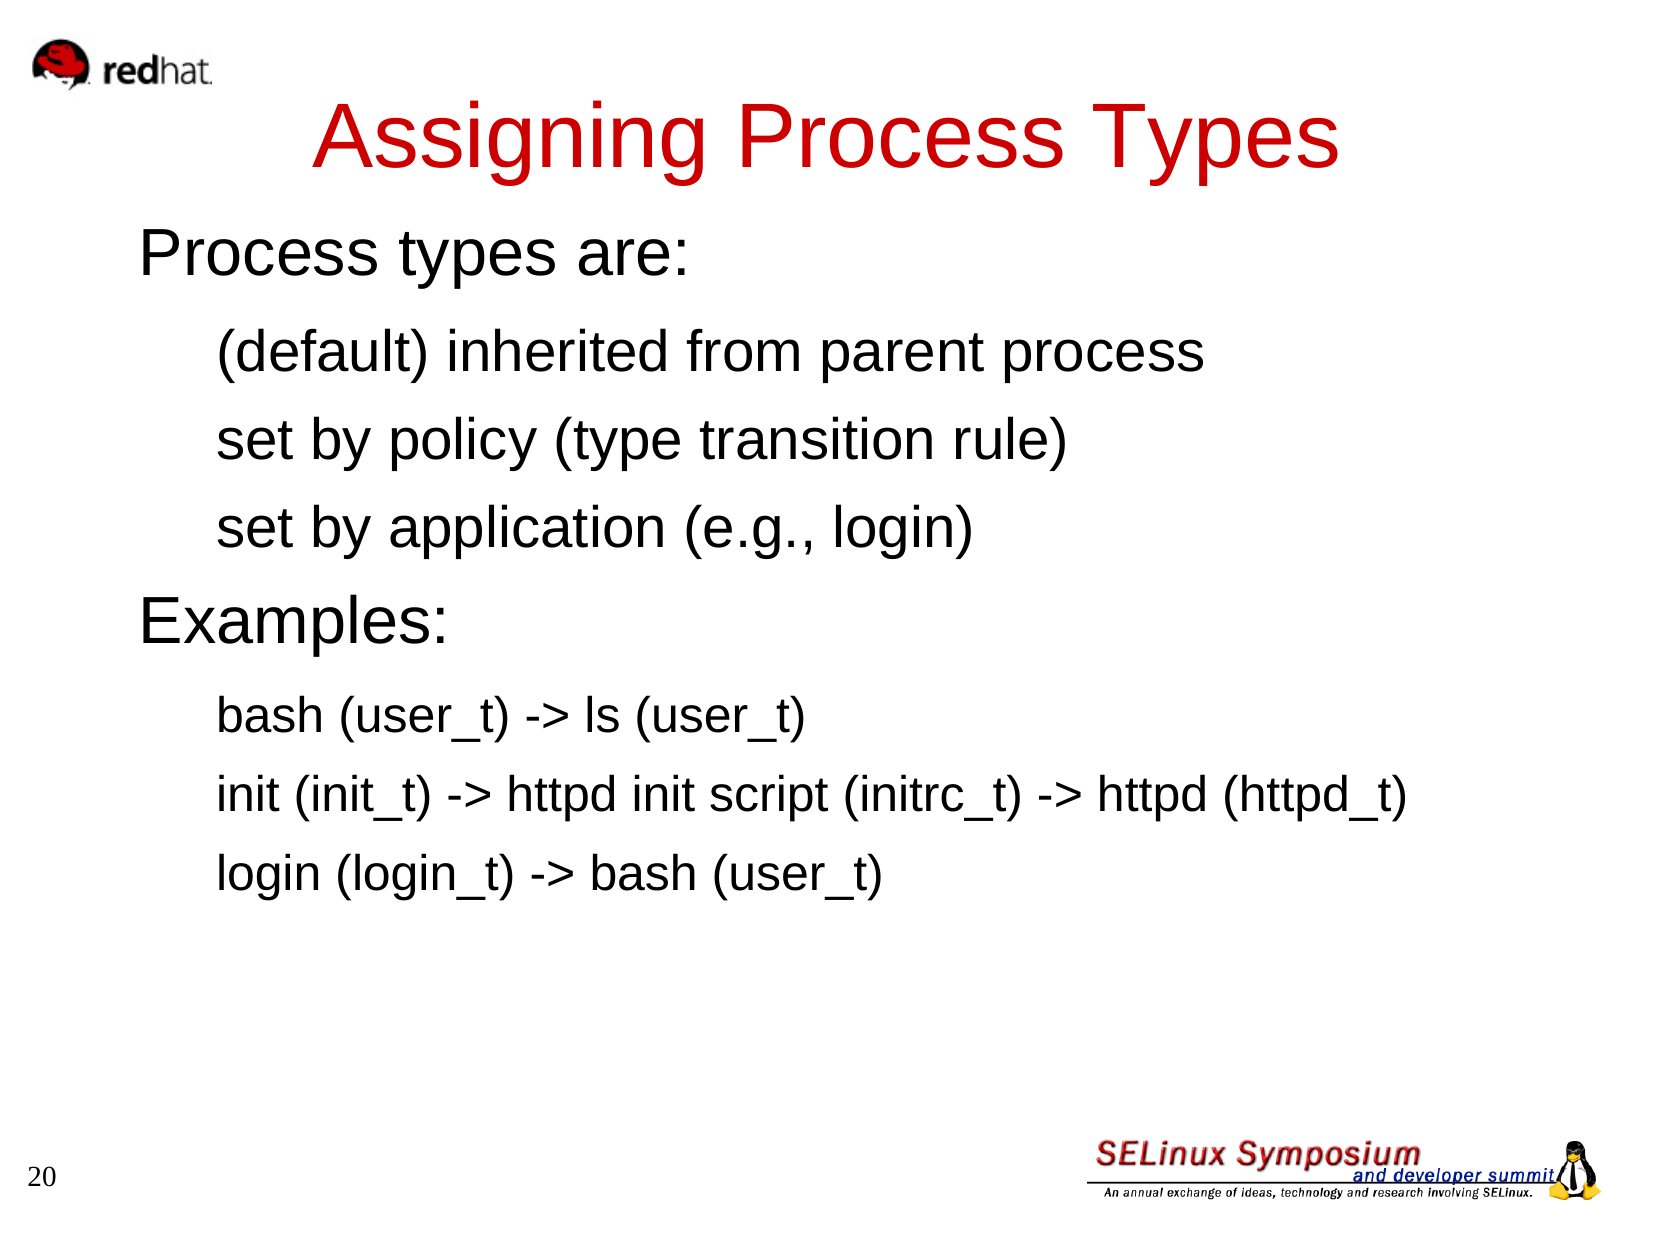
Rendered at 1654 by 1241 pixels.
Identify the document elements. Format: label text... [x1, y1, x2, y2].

picture [31, 37, 212, 98]
title Assigning Process Types [121, 55, 1534, 214]
picture [1087, 1135, 1613, 1200]
list Process types are: (default) inherited from parent process set by policy (type transition rule) set by application (e.g., login) Examples: bash (user_t) -> ls (user_t) init (init_t) -> httpd init script (initrc_t) -> httpd (httpd_t) login (login_t) -> bash (user_t) [121, 214, 1534, 1088]
